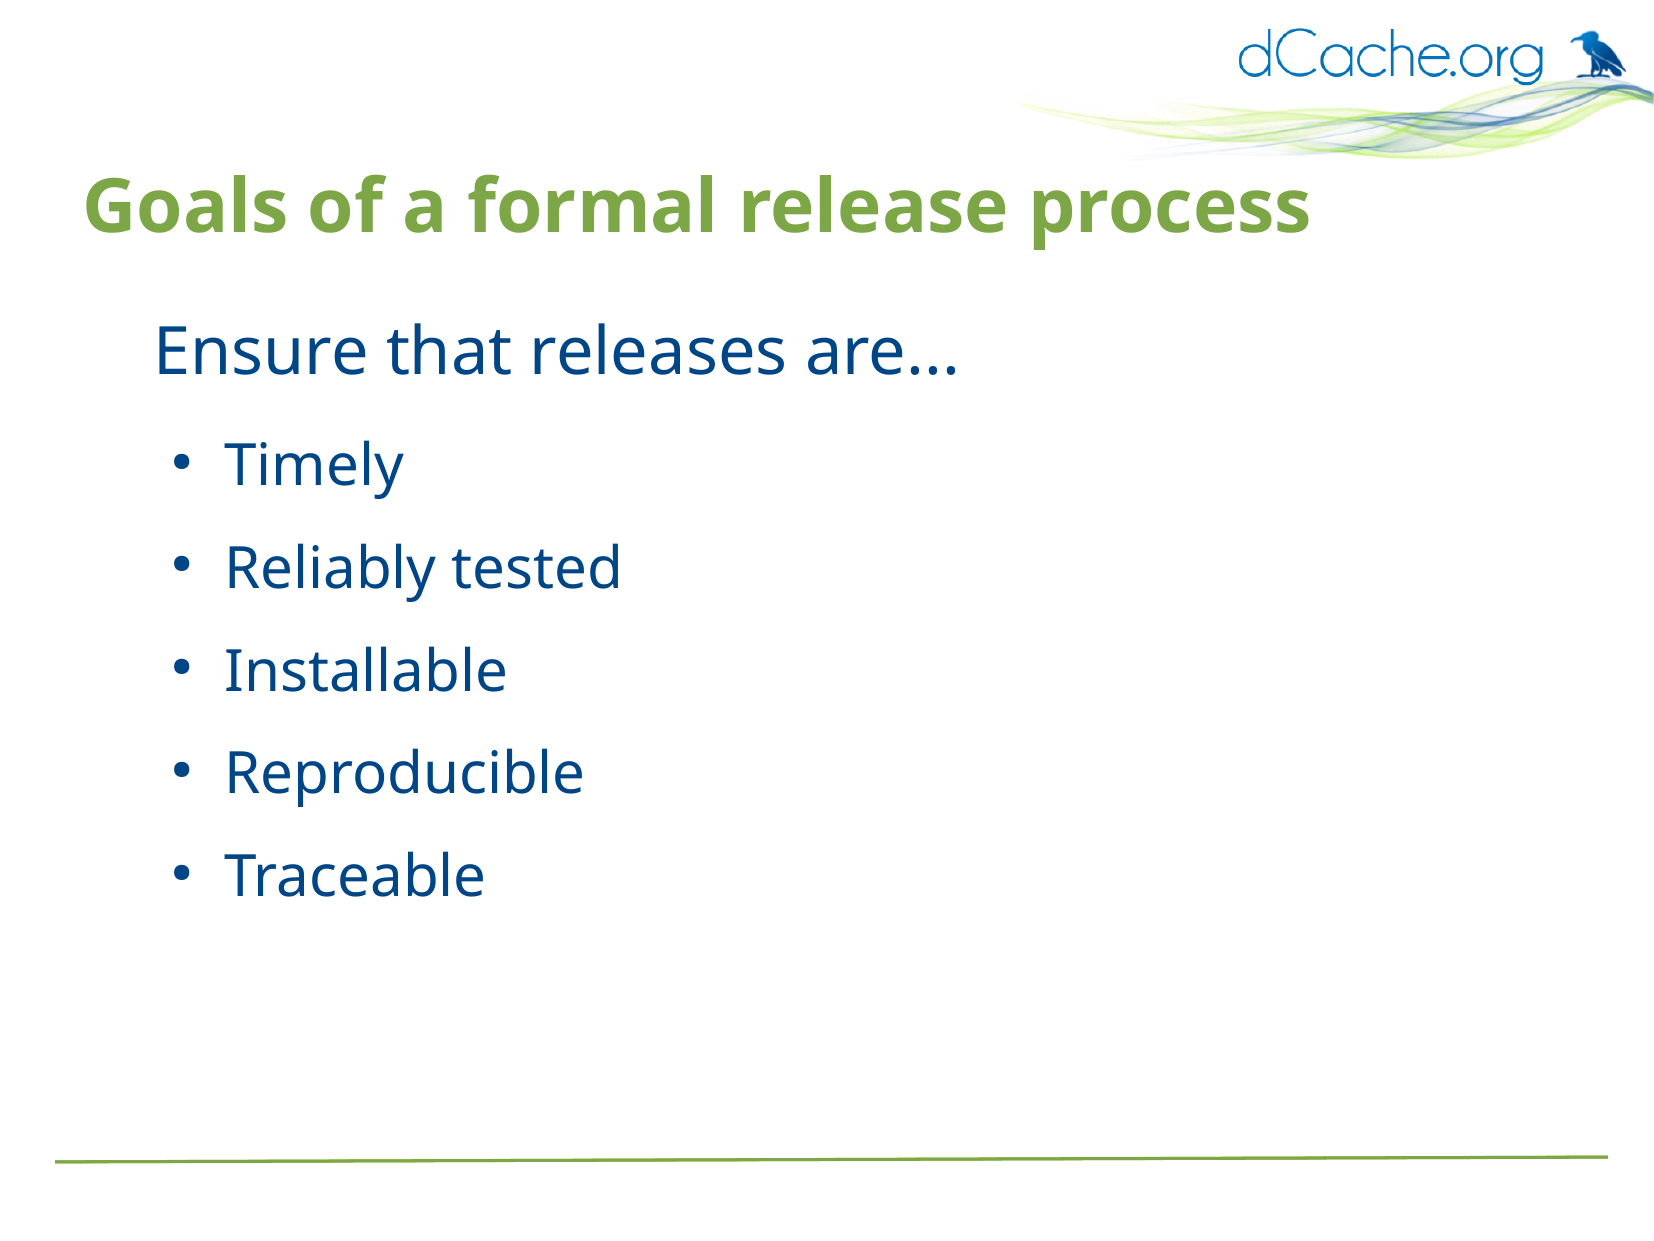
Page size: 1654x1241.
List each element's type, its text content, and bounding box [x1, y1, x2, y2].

list Ensure that releases are... Timely Reliably tested Installable Reproducible Traceable [82, 302, 1571, 1023]
title Goals of a formal release process [82, 156, 1605, 251]
picture [956, 16, 1654, 169]
